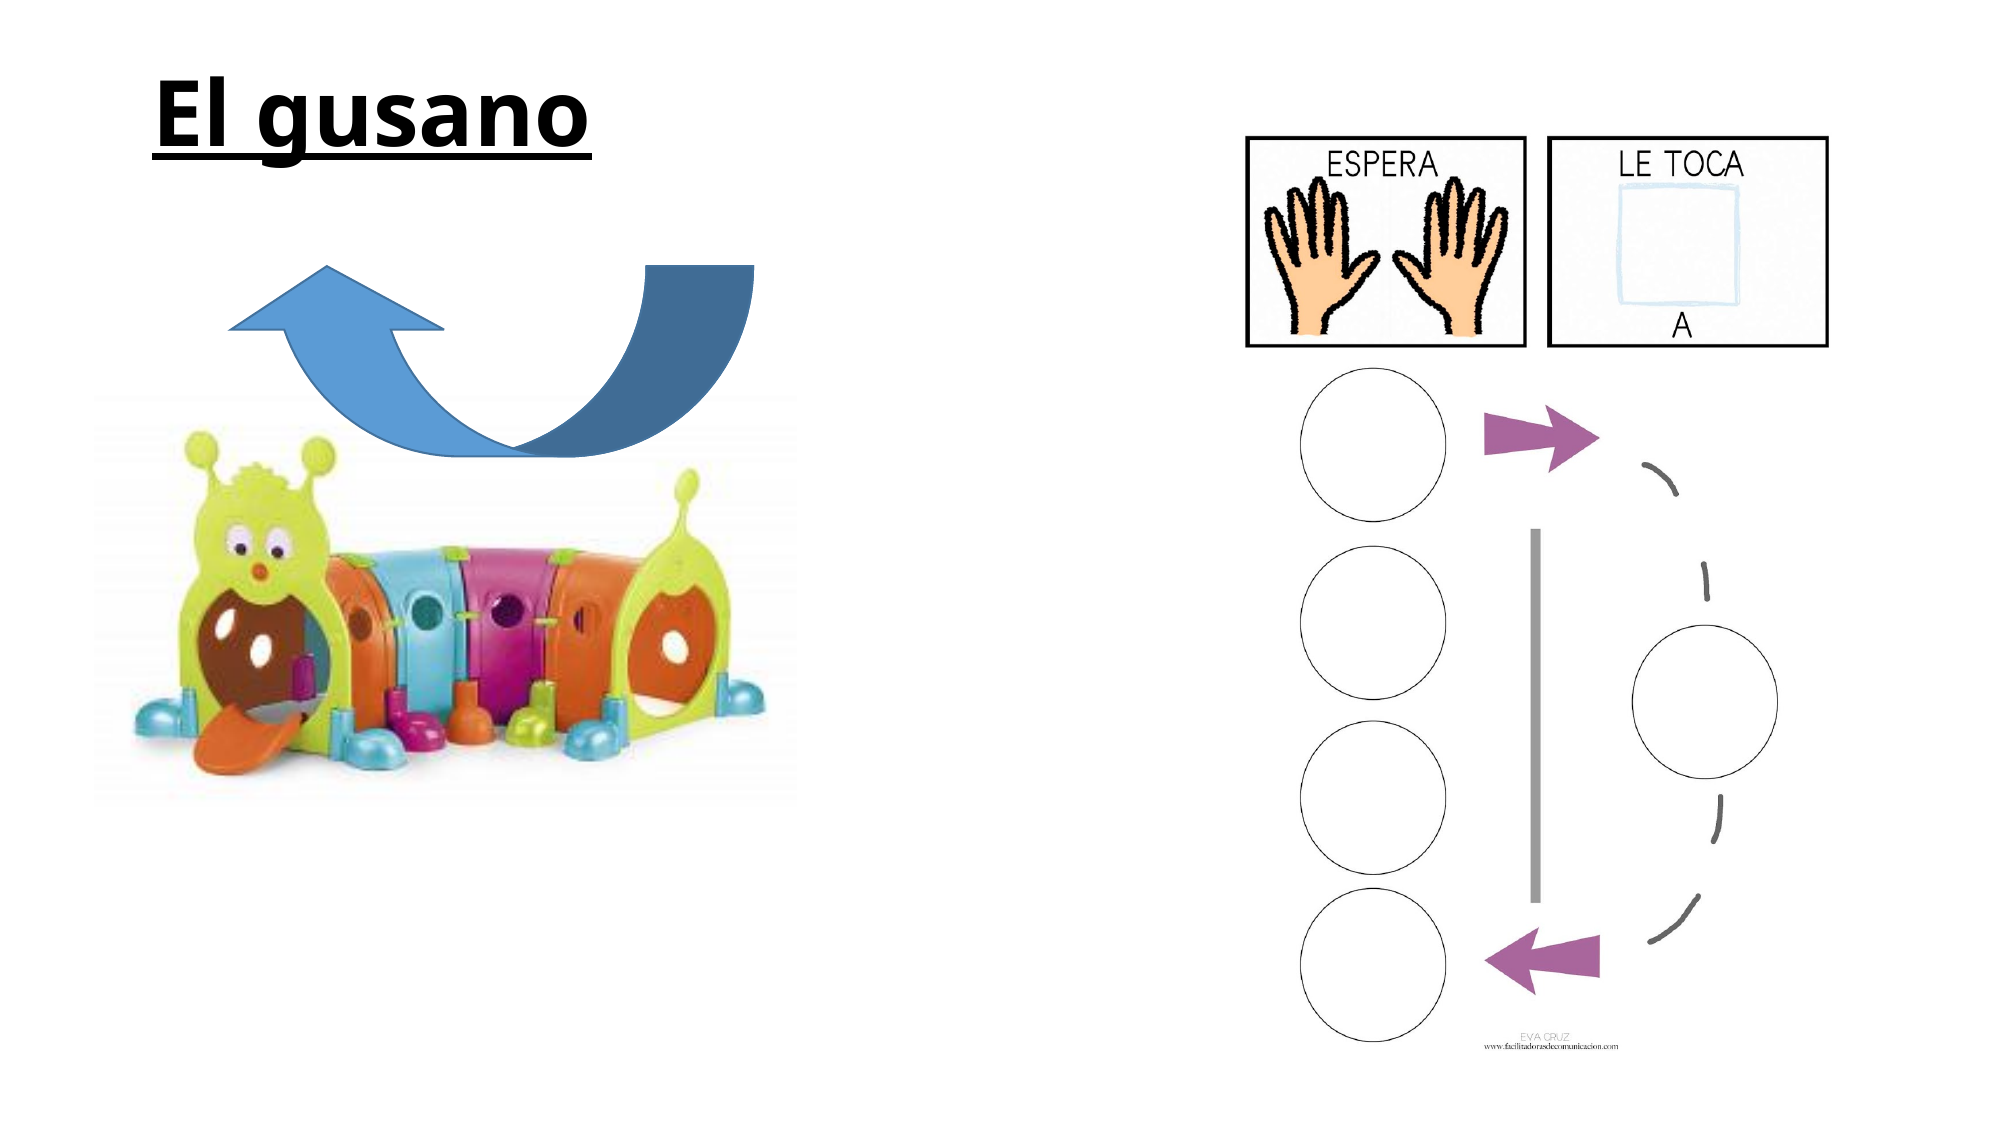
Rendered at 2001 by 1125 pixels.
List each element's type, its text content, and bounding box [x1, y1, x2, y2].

title El gusano [137, 59, 1863, 278]
picture [420, 382, 607, 448]
picture [1213, 132, 1863, 1051]
text_box [230, 266, 754, 457]
picture [94, 382, 797, 1008]
